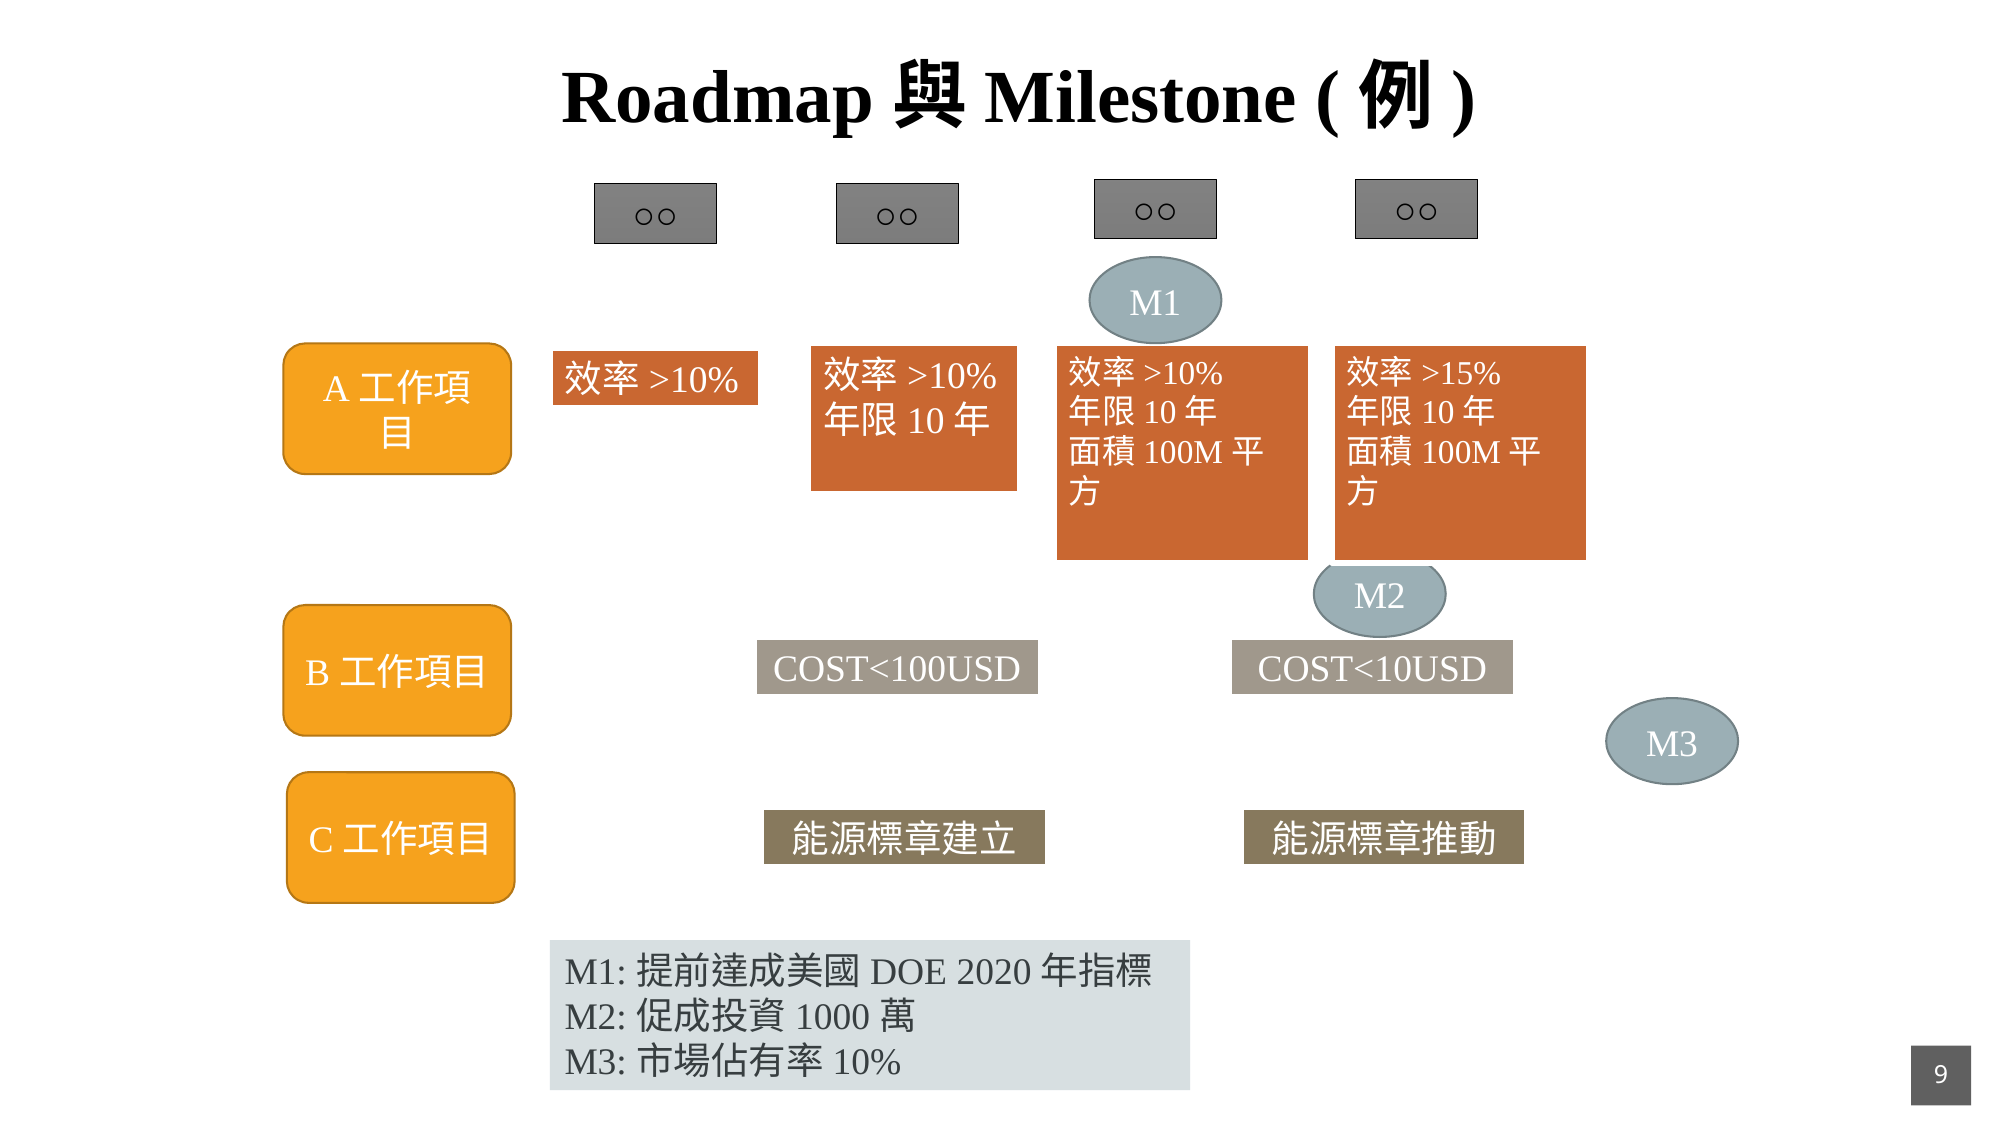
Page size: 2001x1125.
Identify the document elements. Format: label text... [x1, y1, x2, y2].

text_box 效率>10% [549, 348, 762, 408]
text_box COST<100USD [754, 636, 1041, 697]
text_box C工作項目 [286, 772, 515, 903]
text_box Roadmap與Milestone (例) [511, 40, 1527, 145]
text_box B工作項目 [283, 605, 512, 736]
text_box 效率>10% 年限10年 面積100M平方 [1054, 343, 1312, 563]
text_box 效率>15% 年限10年 面積100M平方 [1331, 343, 1589, 563]
text_box 能源標章推動 [1240, 807, 1528, 868]
text_box A工作項目 [283, 343, 512, 475]
text_box COST<10USD [1229, 636, 1516, 697]
text_box ○○ [1094, 179, 1217, 239]
text_box 能源標章建立 [761, 807, 1048, 868]
text_box ○○ [1355, 179, 1478, 239]
text_box ○○ [594, 183, 717, 244]
slide_number <編號> [1911, 1045, 1972, 1106]
text_box M3 [1606, 698, 1739, 785]
text_box 效率>10% 年限10年 [808, 343, 1020, 494]
text_box M1 [1089, 257, 1222, 344]
text_box M1:提前達成美國DOE 2020年指標 M2:促成投資1000萬 M3:市場佔有率10% [549, 940, 1191, 1091]
text_box M2 [1313, 563, 1446, 637]
text_box ○○ [836, 183, 959, 244]
